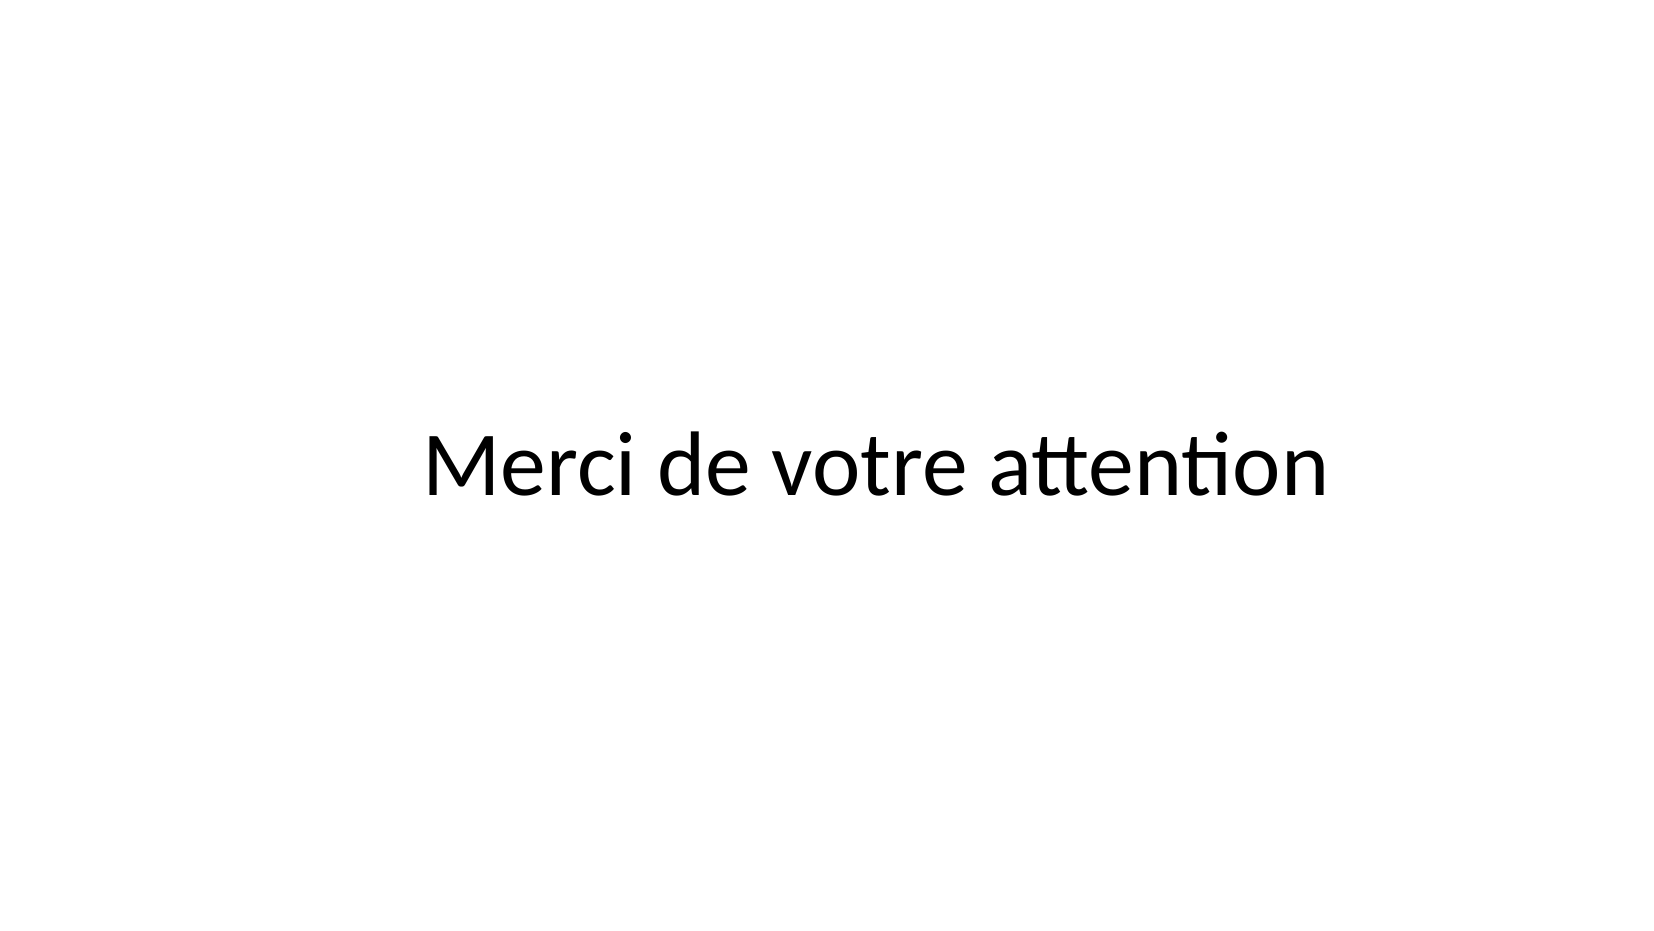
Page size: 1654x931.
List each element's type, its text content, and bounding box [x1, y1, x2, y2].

text_box Merci de votre attention [151, 395, 1603, 523]
